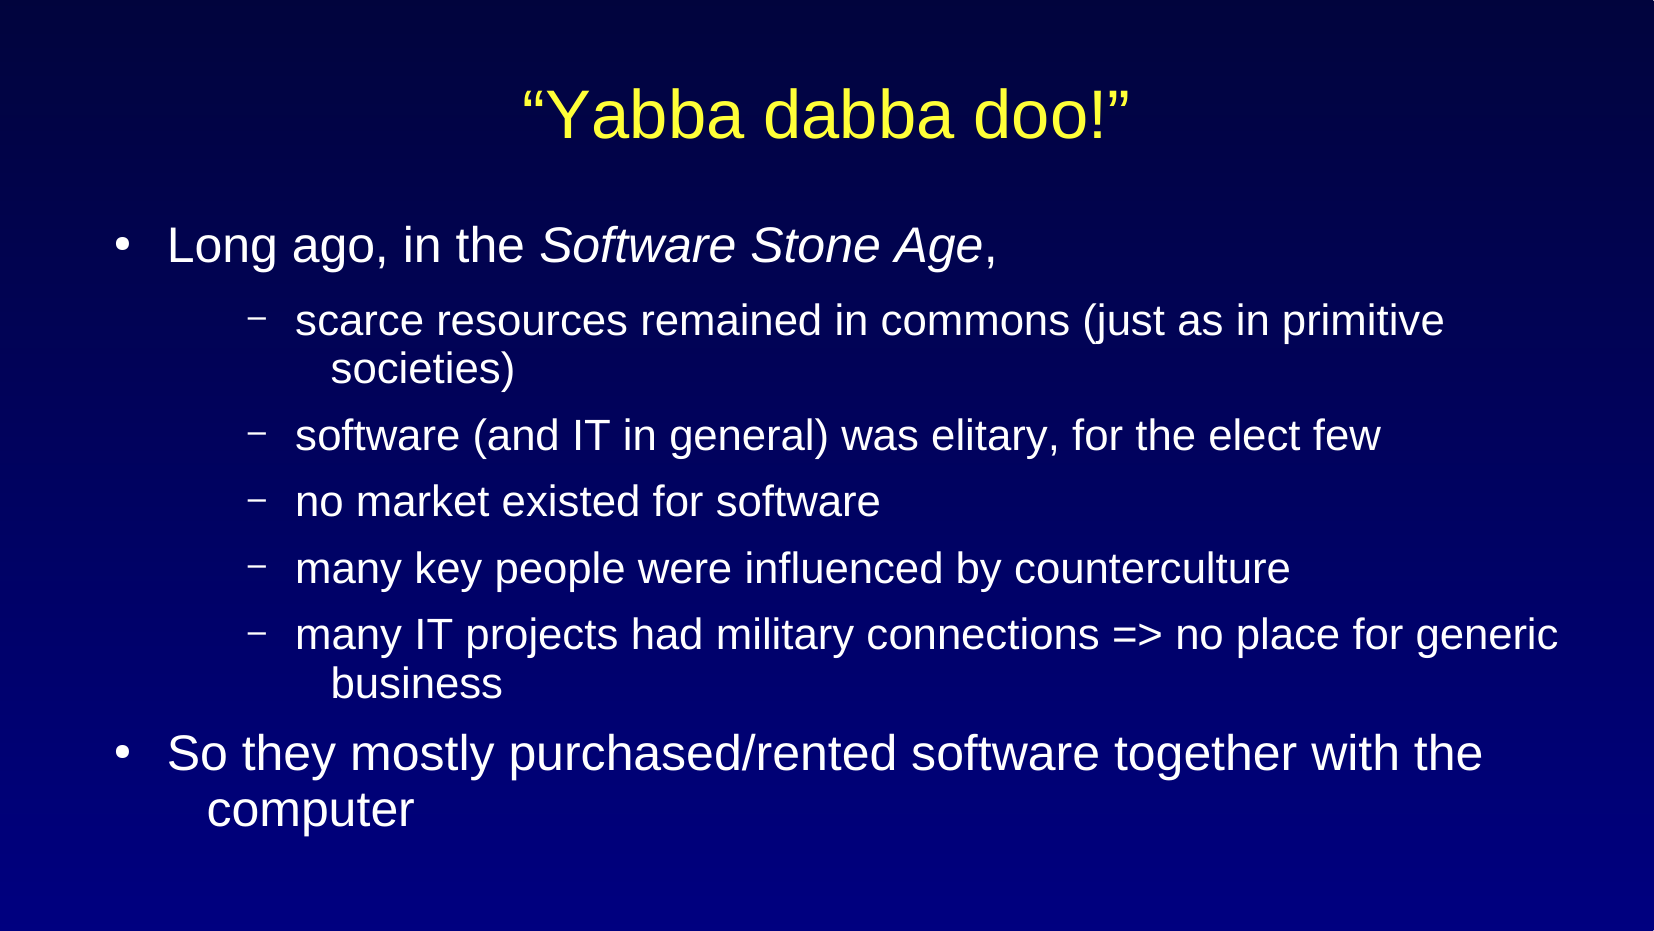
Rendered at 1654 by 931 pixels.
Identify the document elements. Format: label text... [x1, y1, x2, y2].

list Long ago, in the Software Stone Age, scarce resources remained in commons (just as in primitive societies) software (and IT in general) was elitary, for the elect few no market existed for software many key people were influenced by counterculture many IT projects had military connections => no place for generic business So they mostly purchased/rented software together with the computer [82, 217, 1571, 837]
title “Yabba dabba doo!” [82, 37, 1571, 193]
